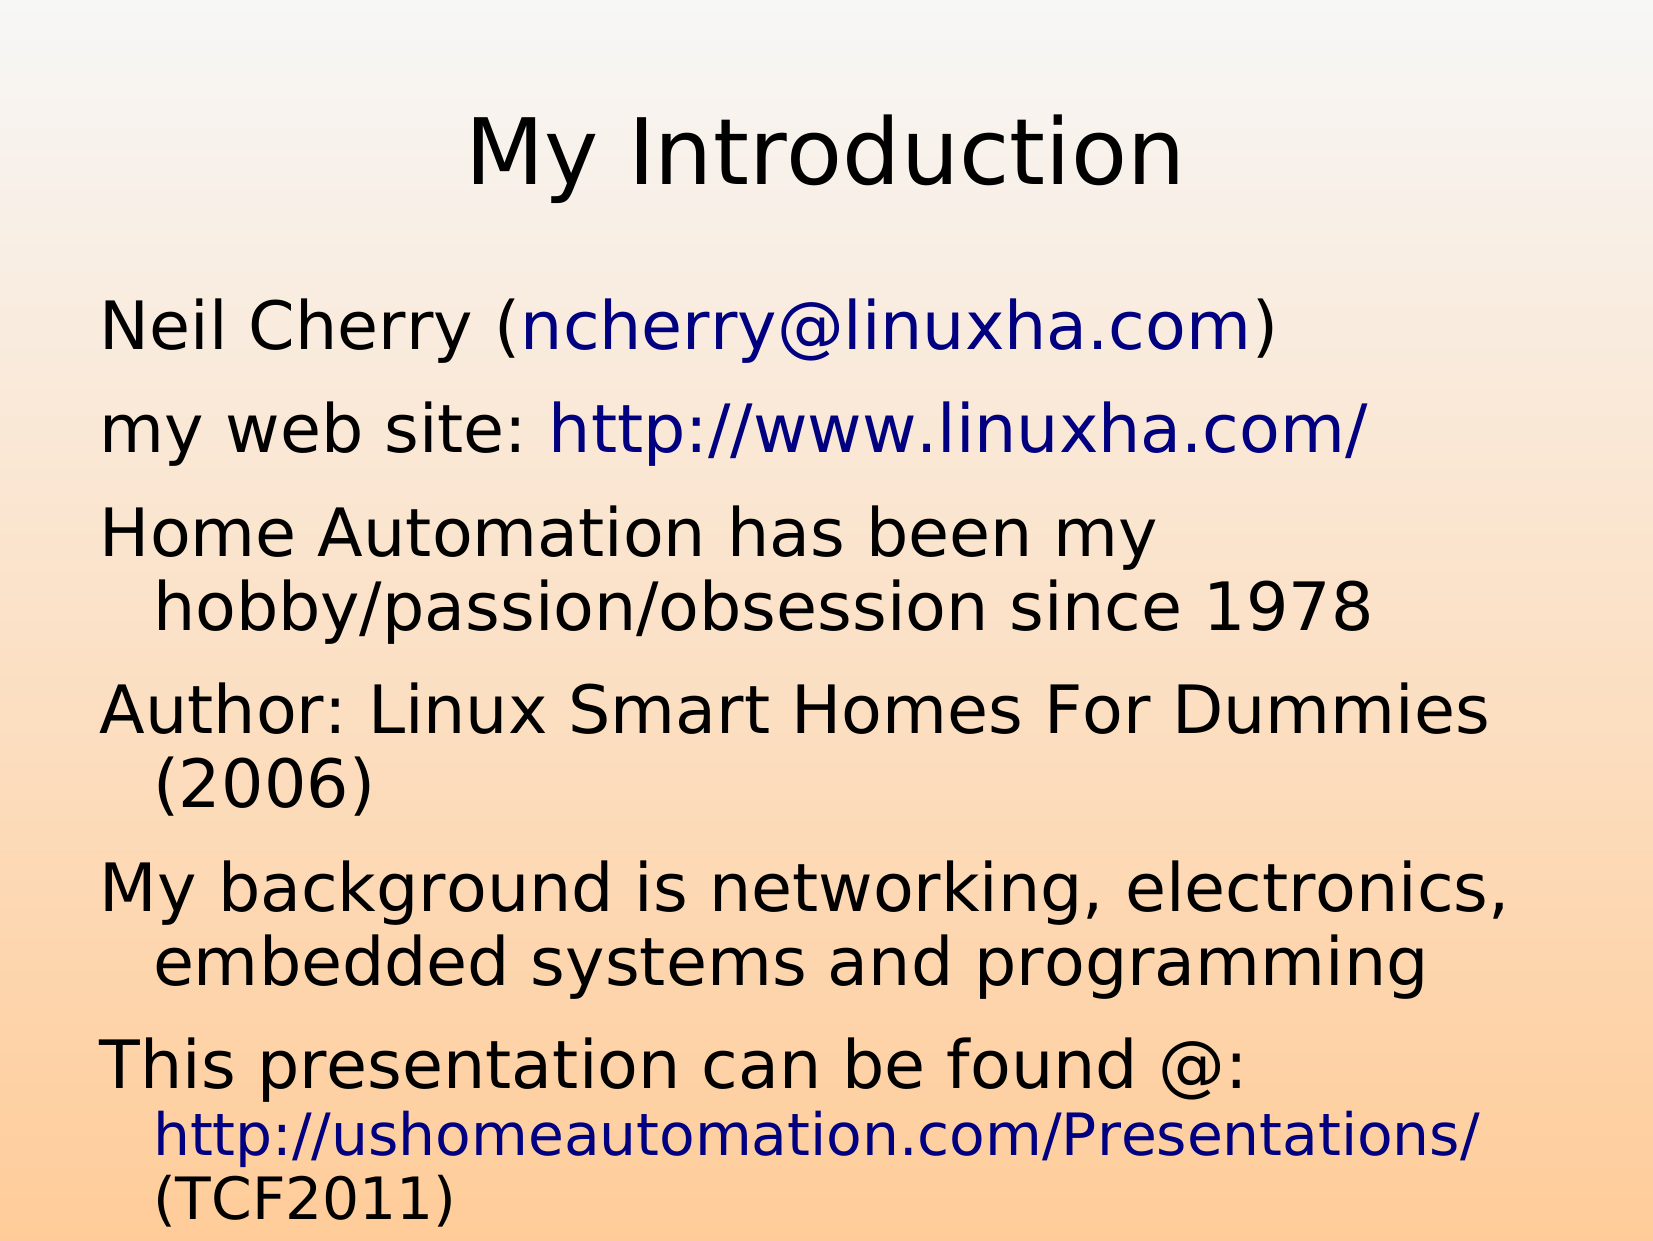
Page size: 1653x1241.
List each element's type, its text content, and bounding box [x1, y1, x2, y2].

list Neil Cherry (ncherry@linuxha.com)‏ my web site: http://www.linuxha.com/ Home Automation has been my hobby/passion/obsession since 1978 Author: Linux Smart Homes For Dummies (2006) My background is networking, electronics, embedded systems and programming This presentation can be found @: http://ushomeautomation.com/Presentations/ (TCF2011) [82, 290, 1570, 1237]
title My Introduction [82, 49, 1570, 257]
